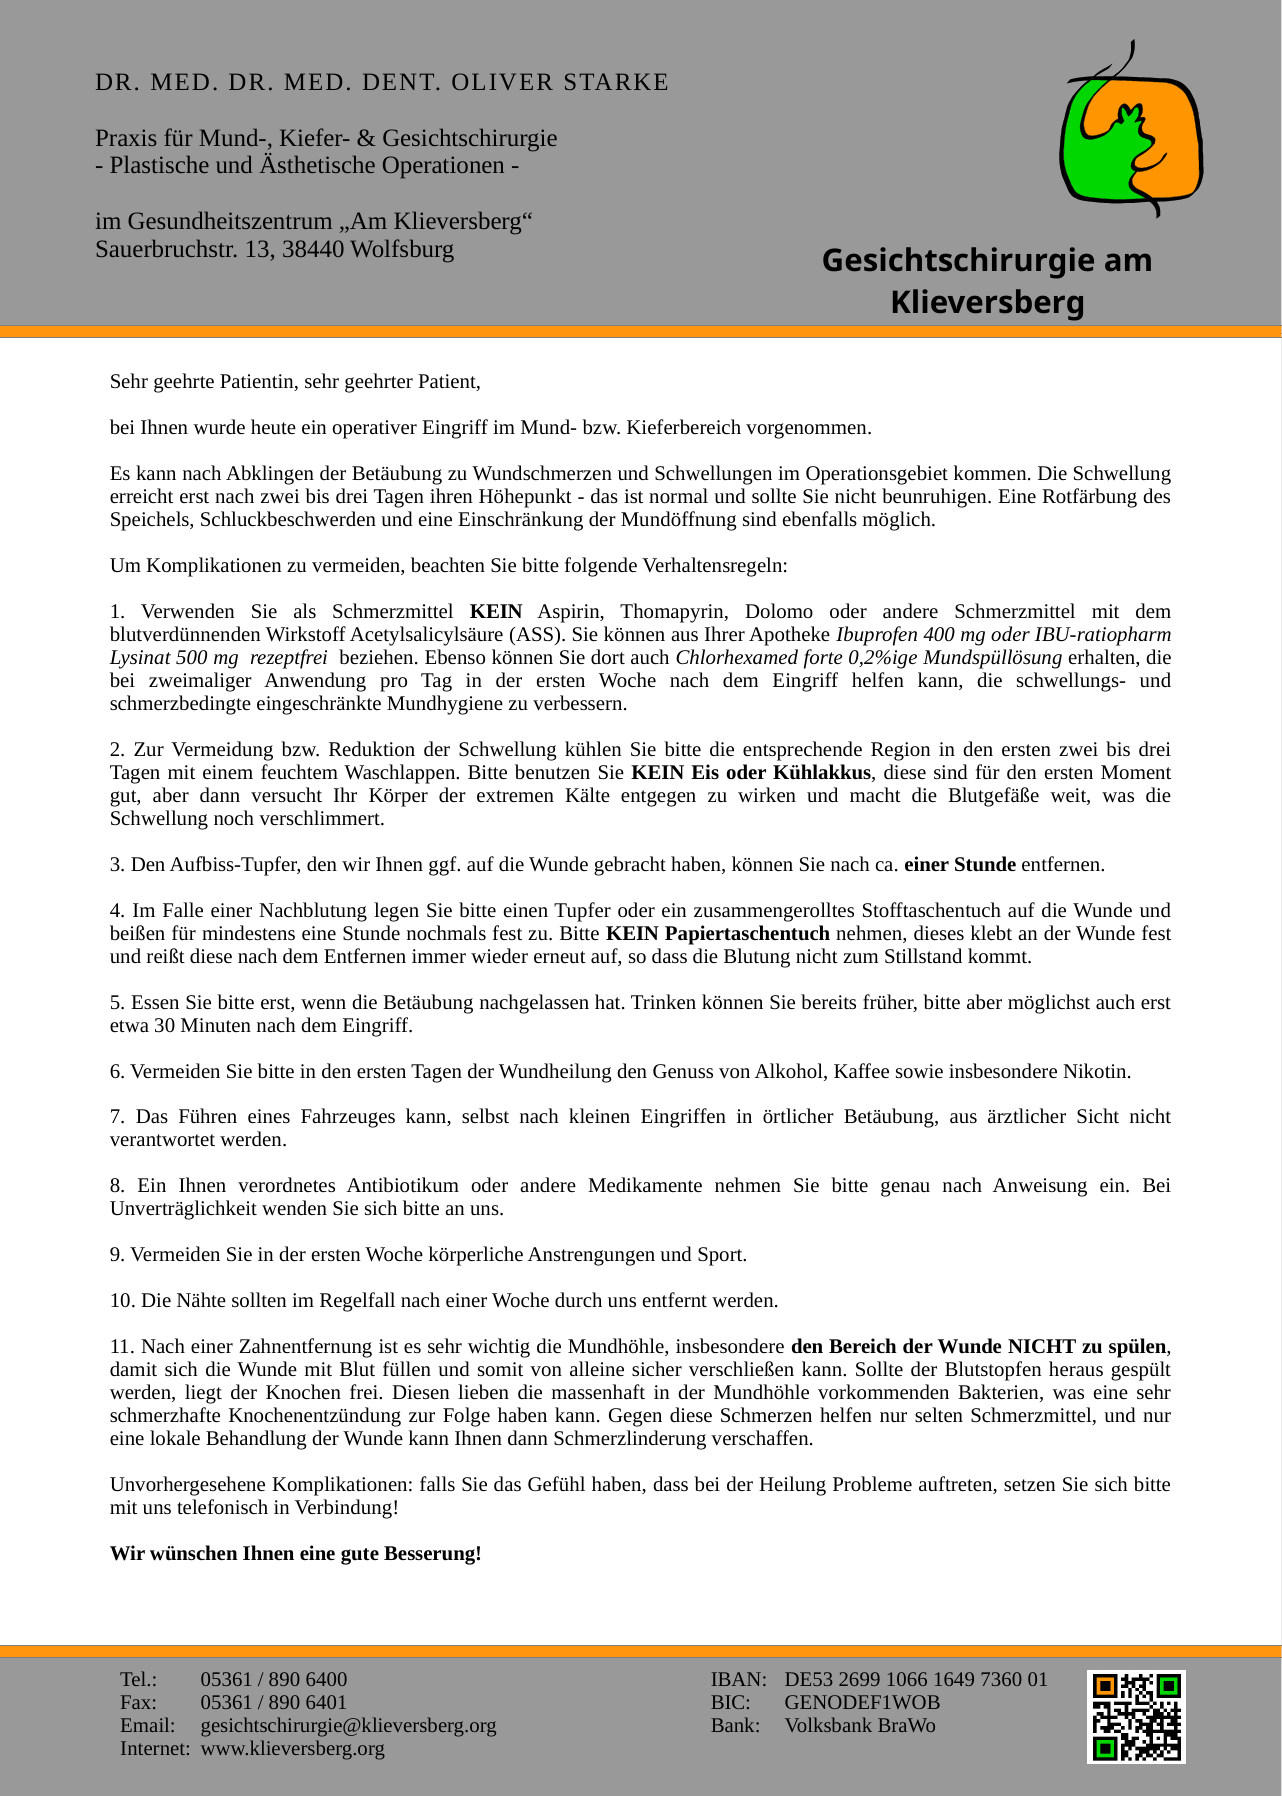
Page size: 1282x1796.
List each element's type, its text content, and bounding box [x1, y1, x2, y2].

text_box Tel.: 05361 / 890 6400 IBAN: DE53 2699 1066 1649 7360 01 Fax: 05361 / 890 6401 BIC: GENODEF1WOB Email: gesichtschirurgie@klieversberg.org Bank: Volksbank BraWo Internet: www.klieversberg.org [120, 1673, 1064, 1796]
text_box Sehr geehrte Patientin, sehr geehrter Patient, bei Ihnen wurde heute ein operativer Eingriff im Mund- bzw. Kieferbereich vorgenommen. Es kann nach Abklingen der Betäubung zu Wundschmerzen und Schwellungen im Operationsgebiet kommen. Die Schwellung erreicht erst nach zwei bis drei Tagen ihren Höhepunkt - das ist normal und sollte Sie nicht beunruhigen. Eine Rotfärbung des Speichels, Schluckbeschwerden und eine Einschränkung der Mundöffnung sind ebenfalls möglich. Um Komplikationen zu vermeiden, beachten Sie bitte folgende Verhaltensregeln: 1. Verwenden Sie als Schmerzmittel KEIN Aspirin, Thomapyrin, Dolomo oder andere Schmerzmittel mit dem blutverdünnenden Wirkstoff Acetylsalicylsäure (ASS). Sie können aus Ihrer Apotheke Ibuprofen 400 mg oder IBU-ratiopharm Lysinat 500 mg rezeptfrei beziehen. Ebenso können Sie dort auch Chlorhexamed forte 0,2%ige Mundspüllösung erhalten, die bei zweimaliger Anwendung pro Tag in der ersten Woche nach dem Eingriff helfen kann, die schwellungs- und schmerzbedingte eingeschränkte Mundhygiene zu verbessern. 2. Zur Vermeidung bzw. Reduktion der Schwellung kühlen Sie bitte die entsprechende Region in den ersten zwei bis drei Tagen mit einem feuchtem Waschlappen. Bitte benutzen Sie KEIN Eis oder Kühlakkus, diese sind für den ersten Moment gut, aber dann versucht Ihr Körper der extremen Kälte entgegen zu wirken und macht die Blutgefäße weit, was die Schwellung noch verschlimmert. 3. Den Aufbiss-Tupfer, den wir Ihnen ggf. auf die Wunde gebracht haben, können Sie nach ca. einer Stunde entfernen. 4. Im Falle einer Nachblutung legen Sie bitte einen Tupfer oder ein zusammengerolltes Stofftaschentuch auf die Wunde und beißen für mindestens eine Stunde nochmals fest zu. Bitte KEIN Papiertaschentuch nehmen, dieses klebt an der Wunde fest und reißt diese nach dem Entfernen immer wieder erneut auf, so dass die Blutung nicht zum Stillstand kommt. 5. Essen Sie bitte erst, wenn die Betäubung nachgelassen hat. Trinken können Sie bereits früher, bitte aber möglichst auch erst etwa 30 Minuten nach dem Eingriff. 6. Vermeiden Sie bitte in den ersten Tagen der Wundheilung den Genuss von Alkohol, Kaffee sowie insbesondere Nikotin. 7. Das Führen eines Fahrzeuges kann, selbst nach kleinen Eingriffen in örtlicher Betäubung, aus ärztlicher Sicht nicht verantwortet werden. 8. Ein Ihnen verordnetes Antibiotikum oder andere Medikamente nehmen Sie bitte genau nach Anweisung ein. Bei Unverträglichkeit wenden Sie sich bitte an uns. 9. Vermeiden Sie in der ersten Woche körperliche Anstrengungen und Sport. 10. Die Nähte sollten im Regelfall nach einer Woche durch uns entfernt werden. 11. Nach einer Zahnentfernung ist es sehr wichtig die Mundhöhle, insbesondere den Bereich der Wunde NICHT zu spülen, damit sich die Wunde mit Blut füllen und somit von alleine sicher verschließen kann. Sollte der Blutstopfen heraus gespült werden, liegt der Knochen frei. Diesen lieben die massenhaft in der Mundhöhle vorkommenden Bakterien, was eine sehr schmerzhafte Knochenentzündung zur Folge haben kann. Gegen diese Schmerzen helfen nur selten Schmerzmittel, und nur eine lokale Behandlung der Wunde kann Ihnen dann Schmerzlinderung verschaffen. Unvorhergesehene Komplikationen: falls Sie das Gefühl haben, dass bei der Heilung Probleme auftreten, setzen Sie sich bitte mit uns telefonisch in Verbindung! Wir wünschen Ihnen eine gute Besserung! [95, 337, 1187, 1673]
subtitle Gesichtschirurgie am Klieversberg [899, 250, 1246, 311]
picture [1059, 39, 1204, 219]
text_box DR. MED. DR. MED. DENT. OLIVER STARKE Praxis für Mund-, Kiefer- & Gesichtschirurgie - Plastische und Ästhetische Operationen - im Gesundheitszentrum „Am Klieversberg“ Sauerbruchstr. 13, 38440 Wolfsburg [95, 69, 899, 325]
picture [1087, 1673, 1186, 1764]
text_box [0, 0, 1282, 1796]
